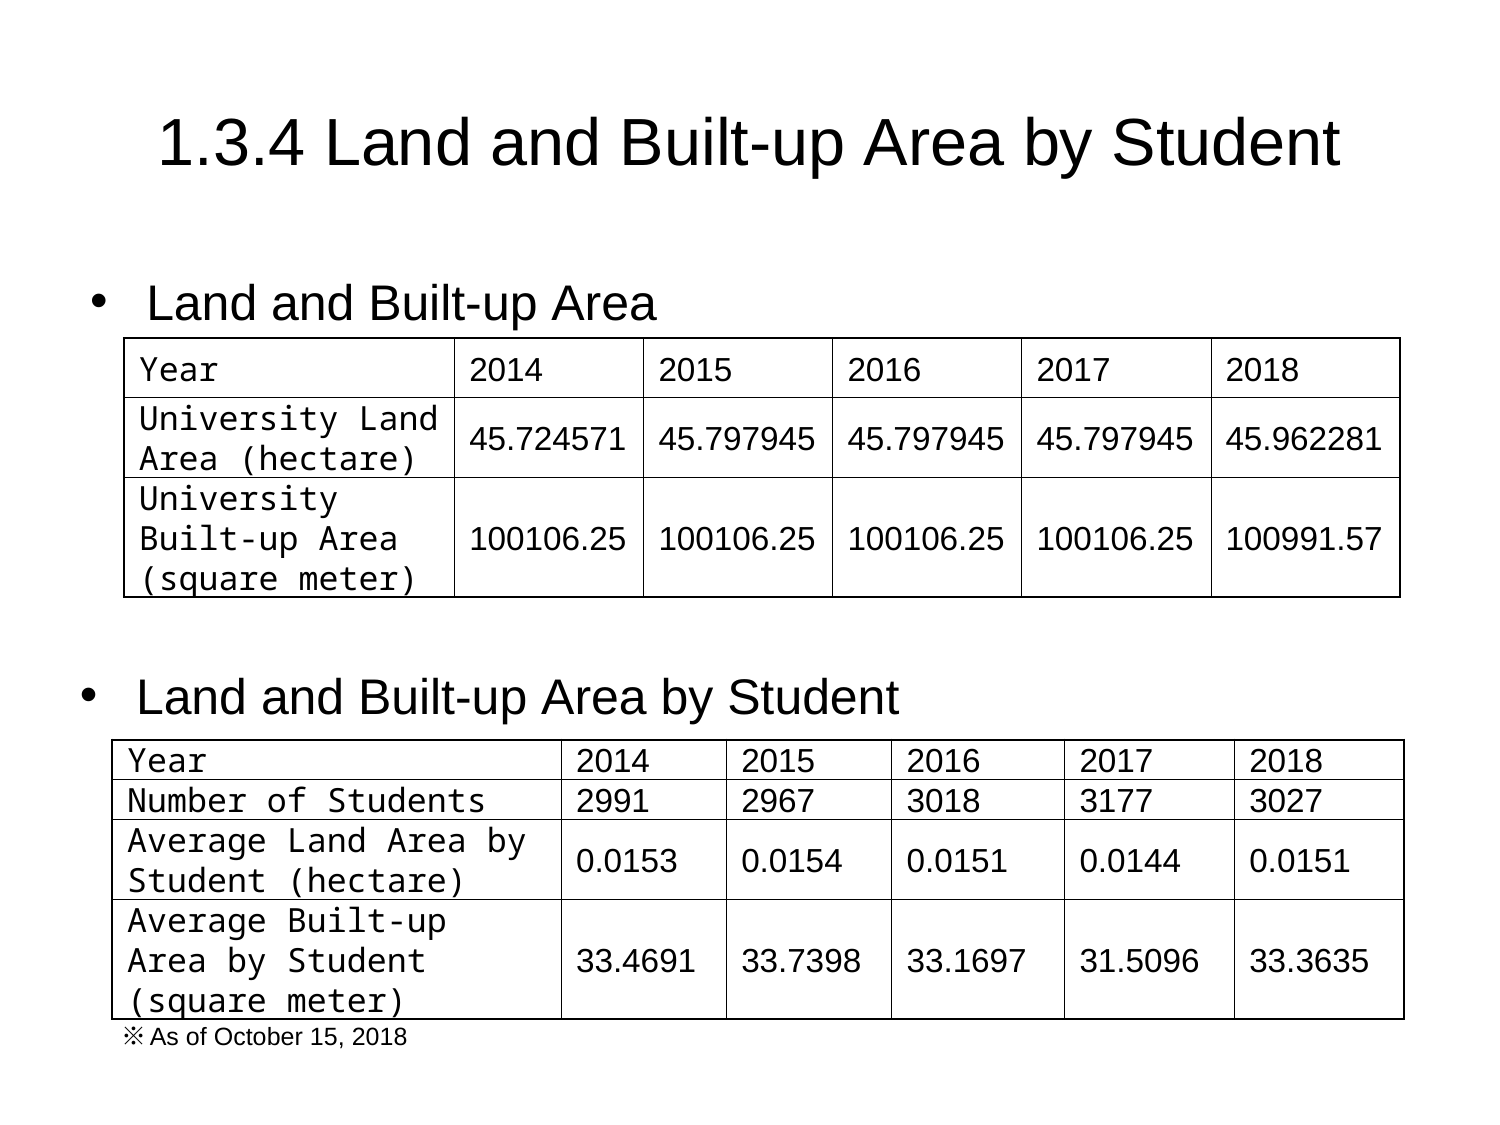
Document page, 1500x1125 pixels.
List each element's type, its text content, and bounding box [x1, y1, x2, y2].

table_header 2018 [1212, 339, 1399, 397]
table_cell 33.3635 [1235, 900, 1403, 1018]
table_cell 0.0144 [1065, 820, 1234, 899]
table_header 2014 [562, 741, 726, 779]
table_cell 33.4691 [562, 900, 726, 1018]
table_cell Number of Students [113, 780, 561, 819]
table_cell 3177 [1065, 780, 1234, 819]
table_header 2014 [455, 339, 643, 397]
table_cell 45.724571 [455, 398, 643, 477]
table_header 2016 [833, 339, 1021, 397]
table_cell 0.0151 [892, 820, 1064, 899]
table_cell 100106.25 [644, 478, 832, 596]
table_header 2017 [1022, 339, 1211, 397]
table_header 2017 [1065, 741, 1234, 779]
table_header 2018 [1235, 741, 1403, 779]
table_cell 100991.57 [1212, 478, 1399, 596]
table_cell 0.0154 [727, 820, 891, 899]
table_header Year [113, 741, 561, 779]
table_cell 45.797945 [644, 398, 832, 477]
table_cell 45.797945 [1022, 398, 1211, 477]
table_cell Average Built-up Area by Student (square meter) [113, 900, 561, 1018]
table_cell University Built-up Area (square meter) [125, 478, 454, 596]
table_cell 45.797945 [833, 398, 1021, 477]
table_cell 33.1697 [892, 900, 1064, 1018]
list Land and Built-up Area by Student ※ As of October 15, 2018 [64, 657, 1424, 1071]
table_cell 100106.25 [833, 478, 1021, 596]
table_cell 33.7398 [727, 900, 891, 1018]
table_cell 3018 [892, 780, 1064, 819]
table_cell 2967 [727, 780, 891, 819]
table_cell 100106.25 [1022, 478, 1211, 596]
table_cell 2991 [562, 780, 726, 819]
list Land and Built-up Area [74, 262, 1424, 563]
table_header 2016 [892, 741, 1064, 779]
table_header 2015 [727, 741, 891, 779]
table_cell Average Land Area by Student (hectare) [113, 820, 561, 899]
table_cell 31.5096 [1065, 900, 1234, 1018]
table_header Year [125, 339, 454, 397]
table_header 2015 [644, 339, 832, 397]
table_cell 45.962281 [1212, 398, 1399, 477]
table_cell 0.0153 [562, 820, 726, 899]
title 1.3.4 Land and Built-up Area by Student [75, 45, 1426, 233]
table_cell University Land Area (hectare) [125, 398, 454, 477]
table_cell 3027 [1235, 780, 1403, 819]
table_cell 100106.25 [455, 478, 643, 596]
table_cell 0.0151 [1235, 820, 1403, 899]
